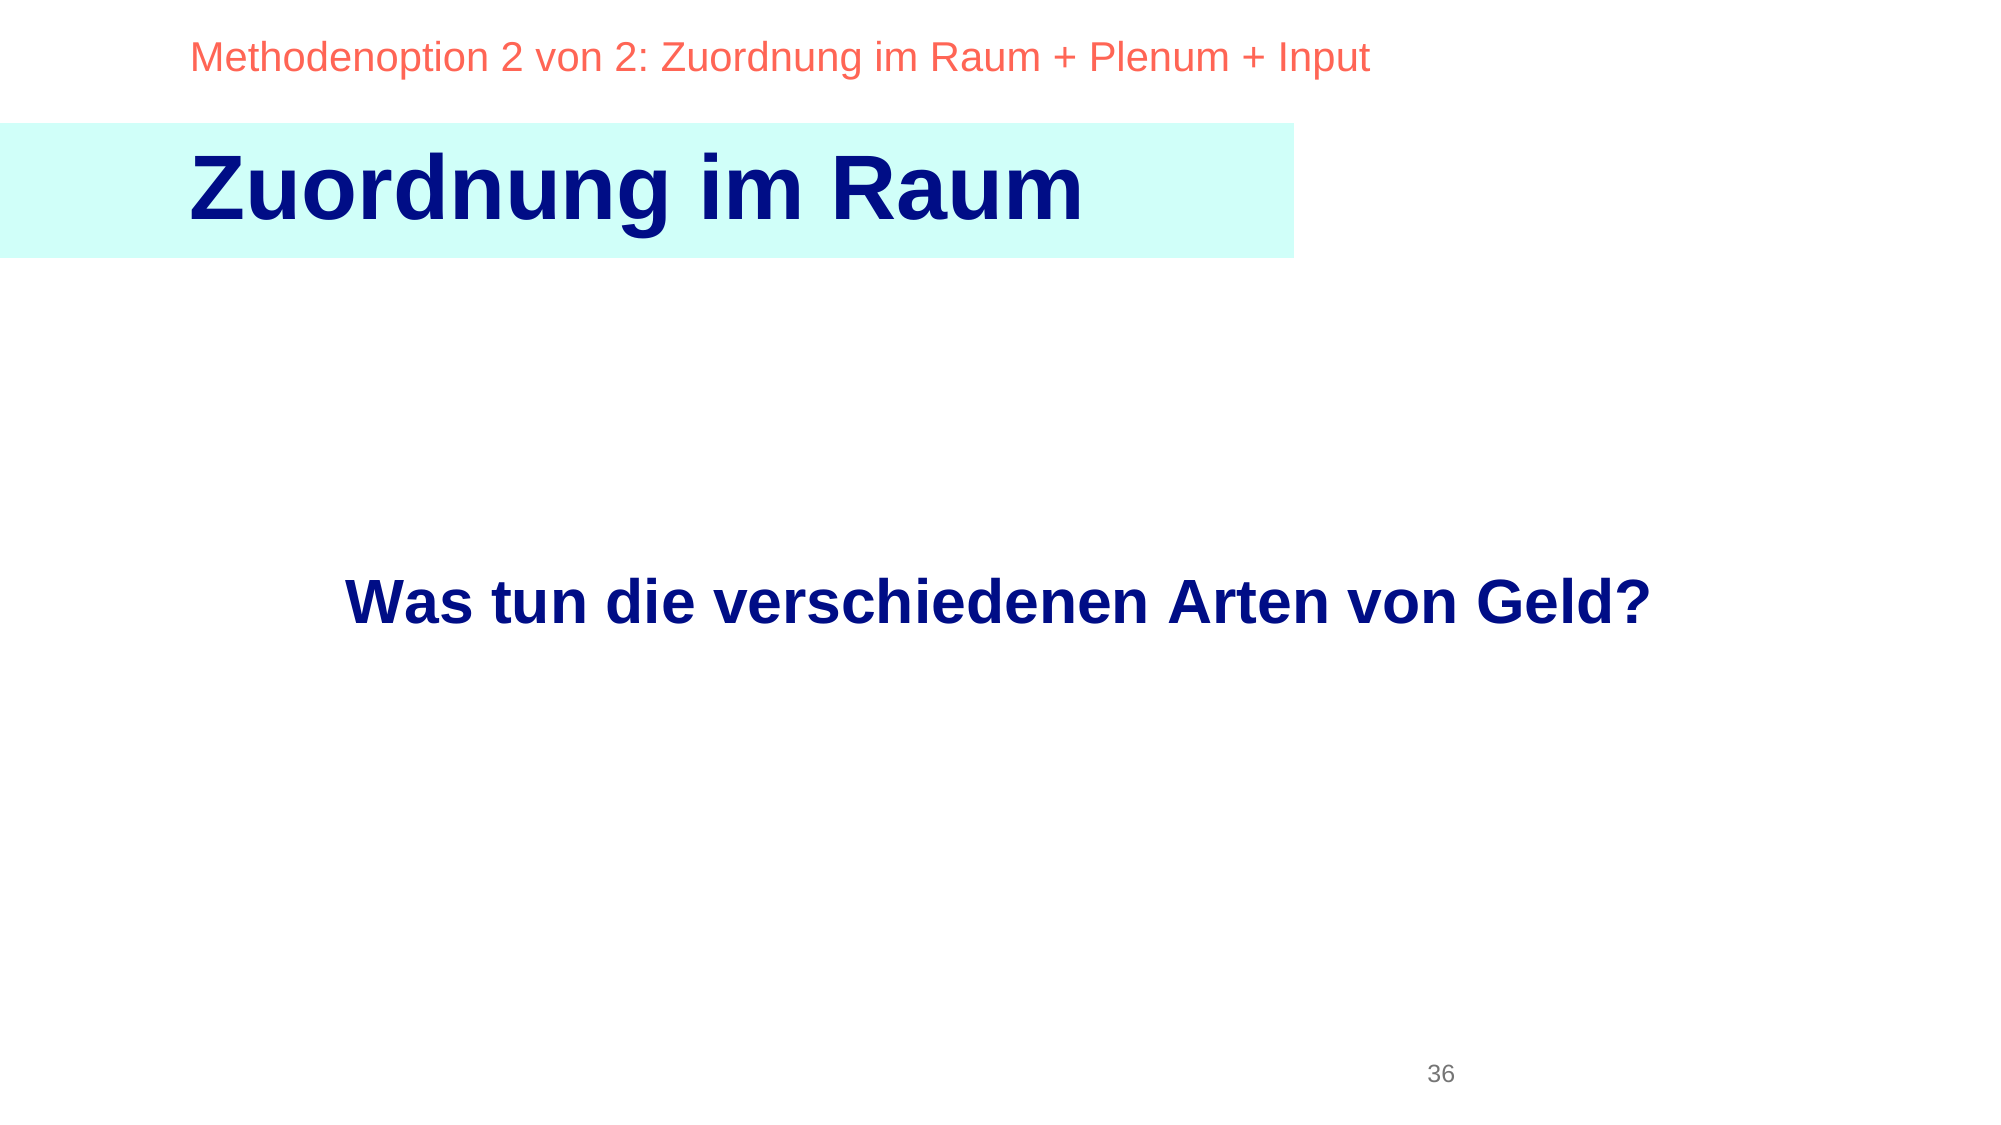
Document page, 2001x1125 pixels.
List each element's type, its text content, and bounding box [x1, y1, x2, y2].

list Was tun die verschiedenen Arten von Geld? [290, 562, 1710, 774]
list Methodenoption 2 von 2: Zuordnung im Raum + Plenum + Input [137, 27, 1415, 107]
list Zuordnung im Raum [137, 129, 1294, 258]
